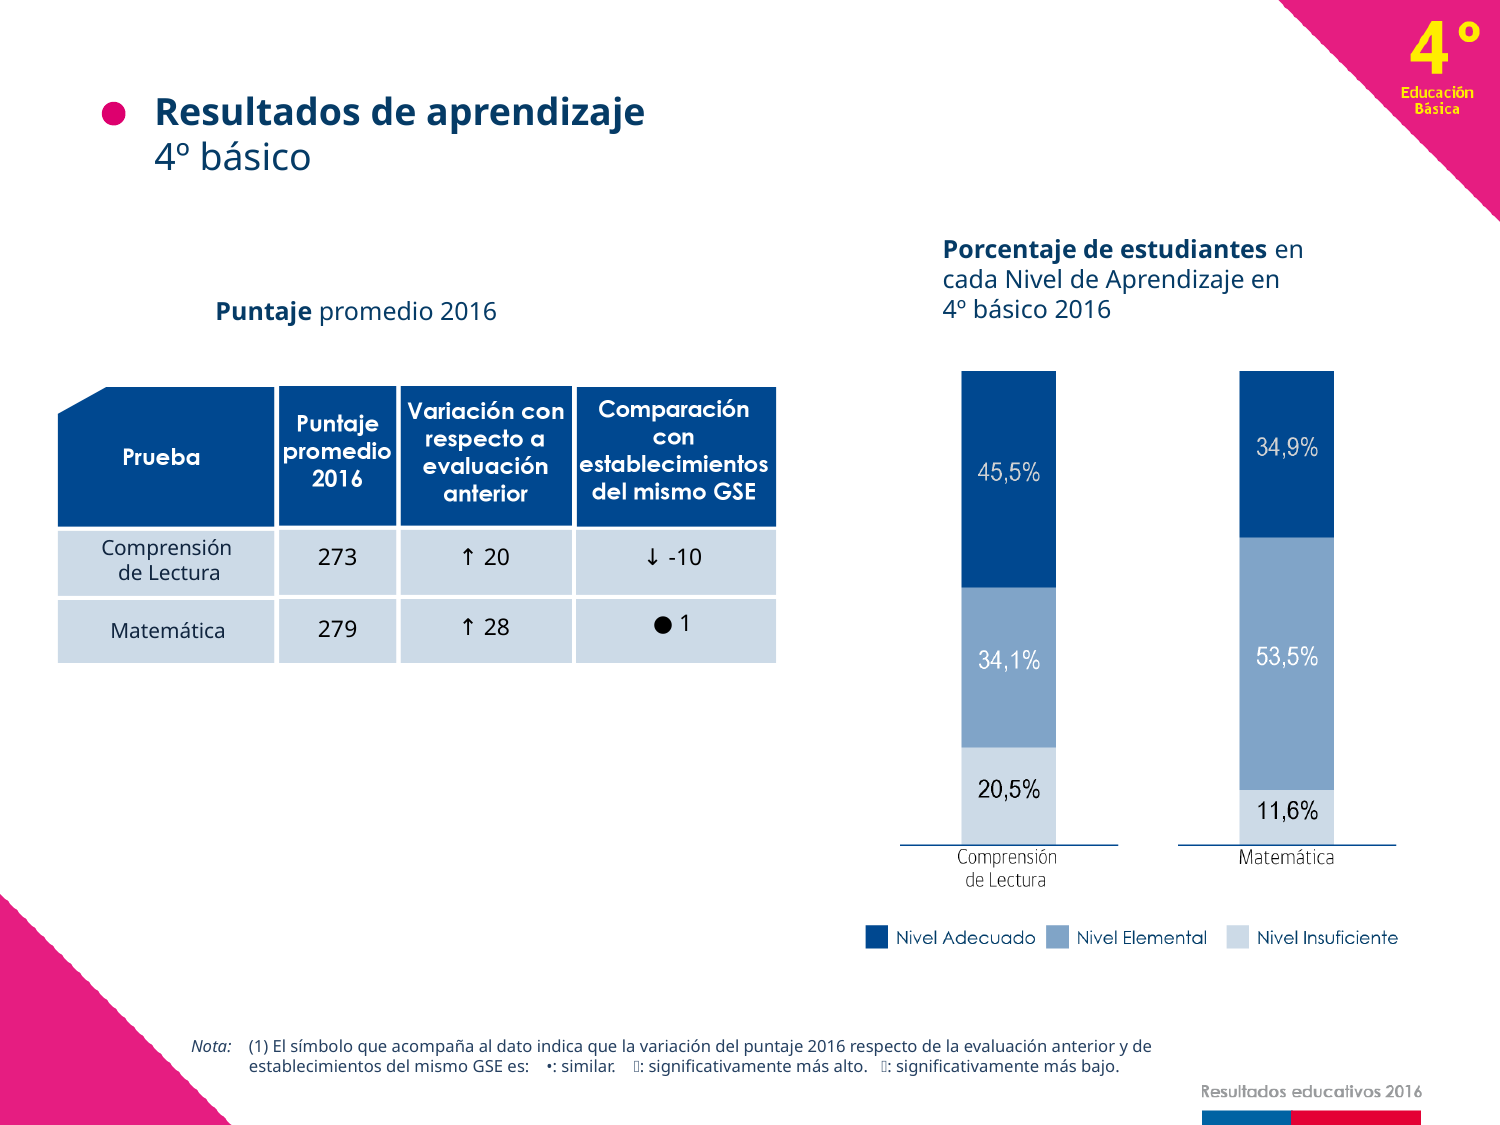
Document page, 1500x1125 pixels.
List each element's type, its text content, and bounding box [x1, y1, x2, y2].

text_box (1) El símbolo que acompaña al dato indica que la variación del puntaje 2016 respecto de la evaluación anterior y de establecimientos del mismo GSE es: •: similar. : significativamente más alto. : significativamente más bajo. [234, 1029, 1220, 1104]
text_box Resultados de aprendizaje 4º básico [139, 80, 987, 187]
picture [0, 0, 1500, 1125]
text_box Comprensión de Lectura [59, 526, 275, 593]
text_box 273 [303, 535, 373, 577]
text_box Puntaje promedio 2016 [200, 288, 638, 334]
text_box Nota: [176, 1029, 285, 1064]
text_box ↑ 28 [443, 605, 525, 648]
text_box ● 1 [638, 601, 708, 644]
text_box Matemática [59, 598, 278, 663]
text_box ↓ -10 [628, 535, 718, 577]
text_box [101, 101, 126, 126]
text_box 279 [303, 607, 373, 649]
text_box Porcentaje de estudiantes en cada Nivel de Aprendizaje en 4º básico 2016 [927, 226, 1366, 333]
text_box ↑ 20 [443, 535, 525, 577]
